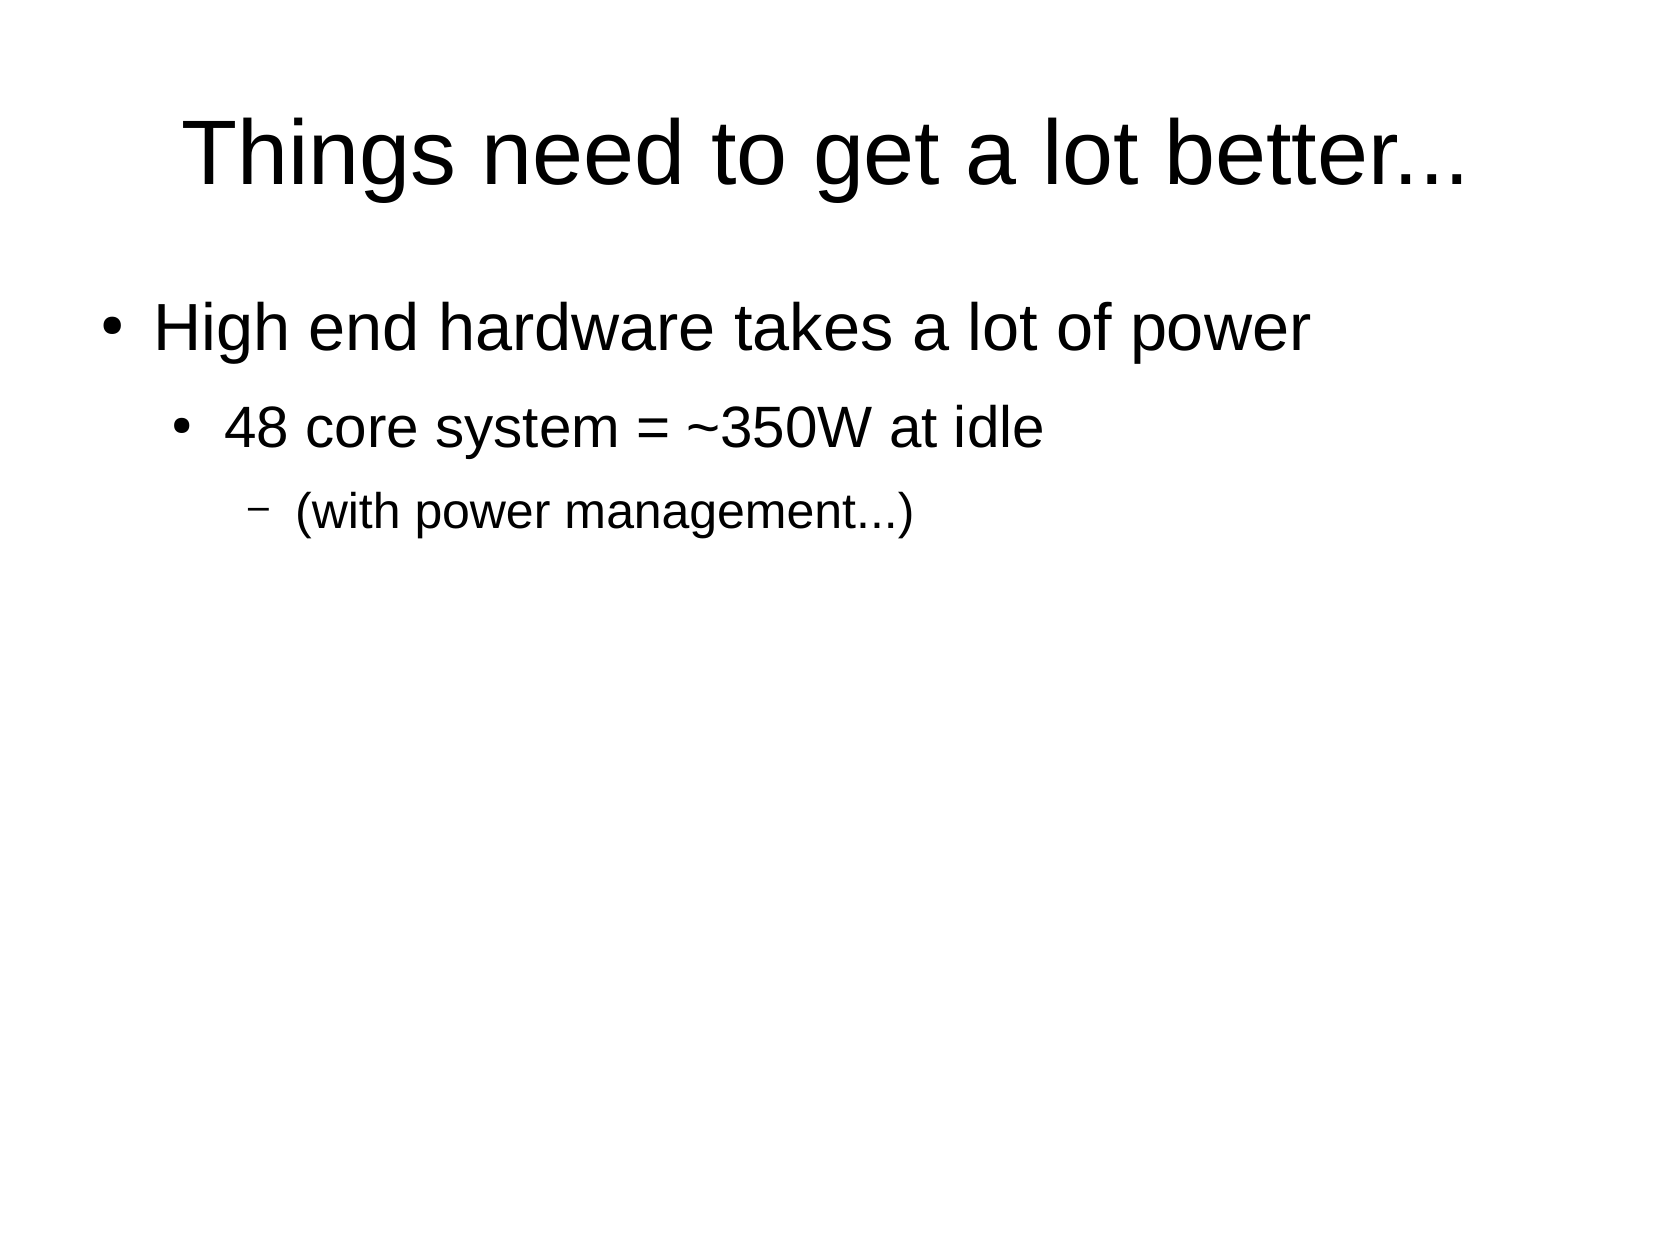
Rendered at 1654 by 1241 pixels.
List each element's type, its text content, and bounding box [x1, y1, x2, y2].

list High end hardware takes a lot of power 48 core system = ~350W at idle (with power management...) [82, 290, 1571, 1109]
title Things need to get a lot better... [82, 49, 1571, 257]
